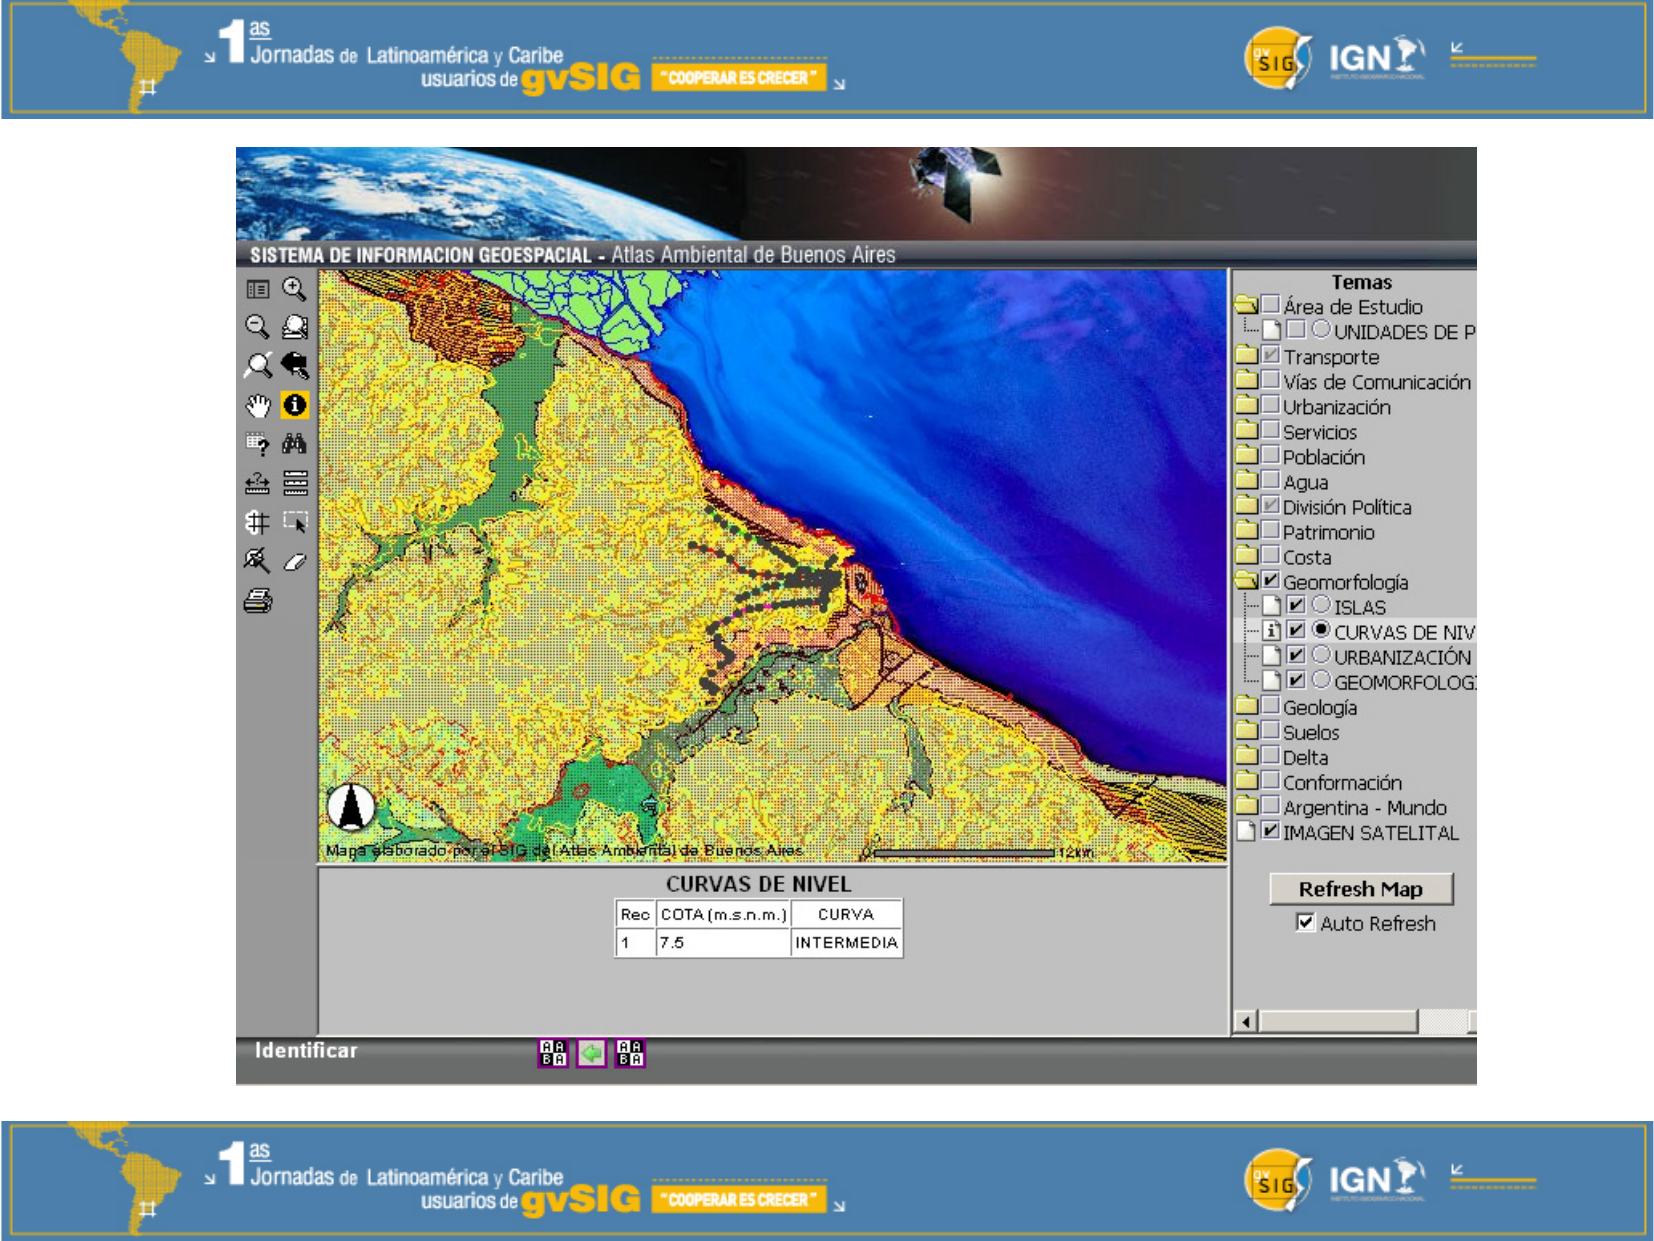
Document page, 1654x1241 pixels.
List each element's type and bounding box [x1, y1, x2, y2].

picture [236, 147, 1477, 1086]
picture [0, 0, 1654, 119]
picture [0, 1121, 1654, 1241]
